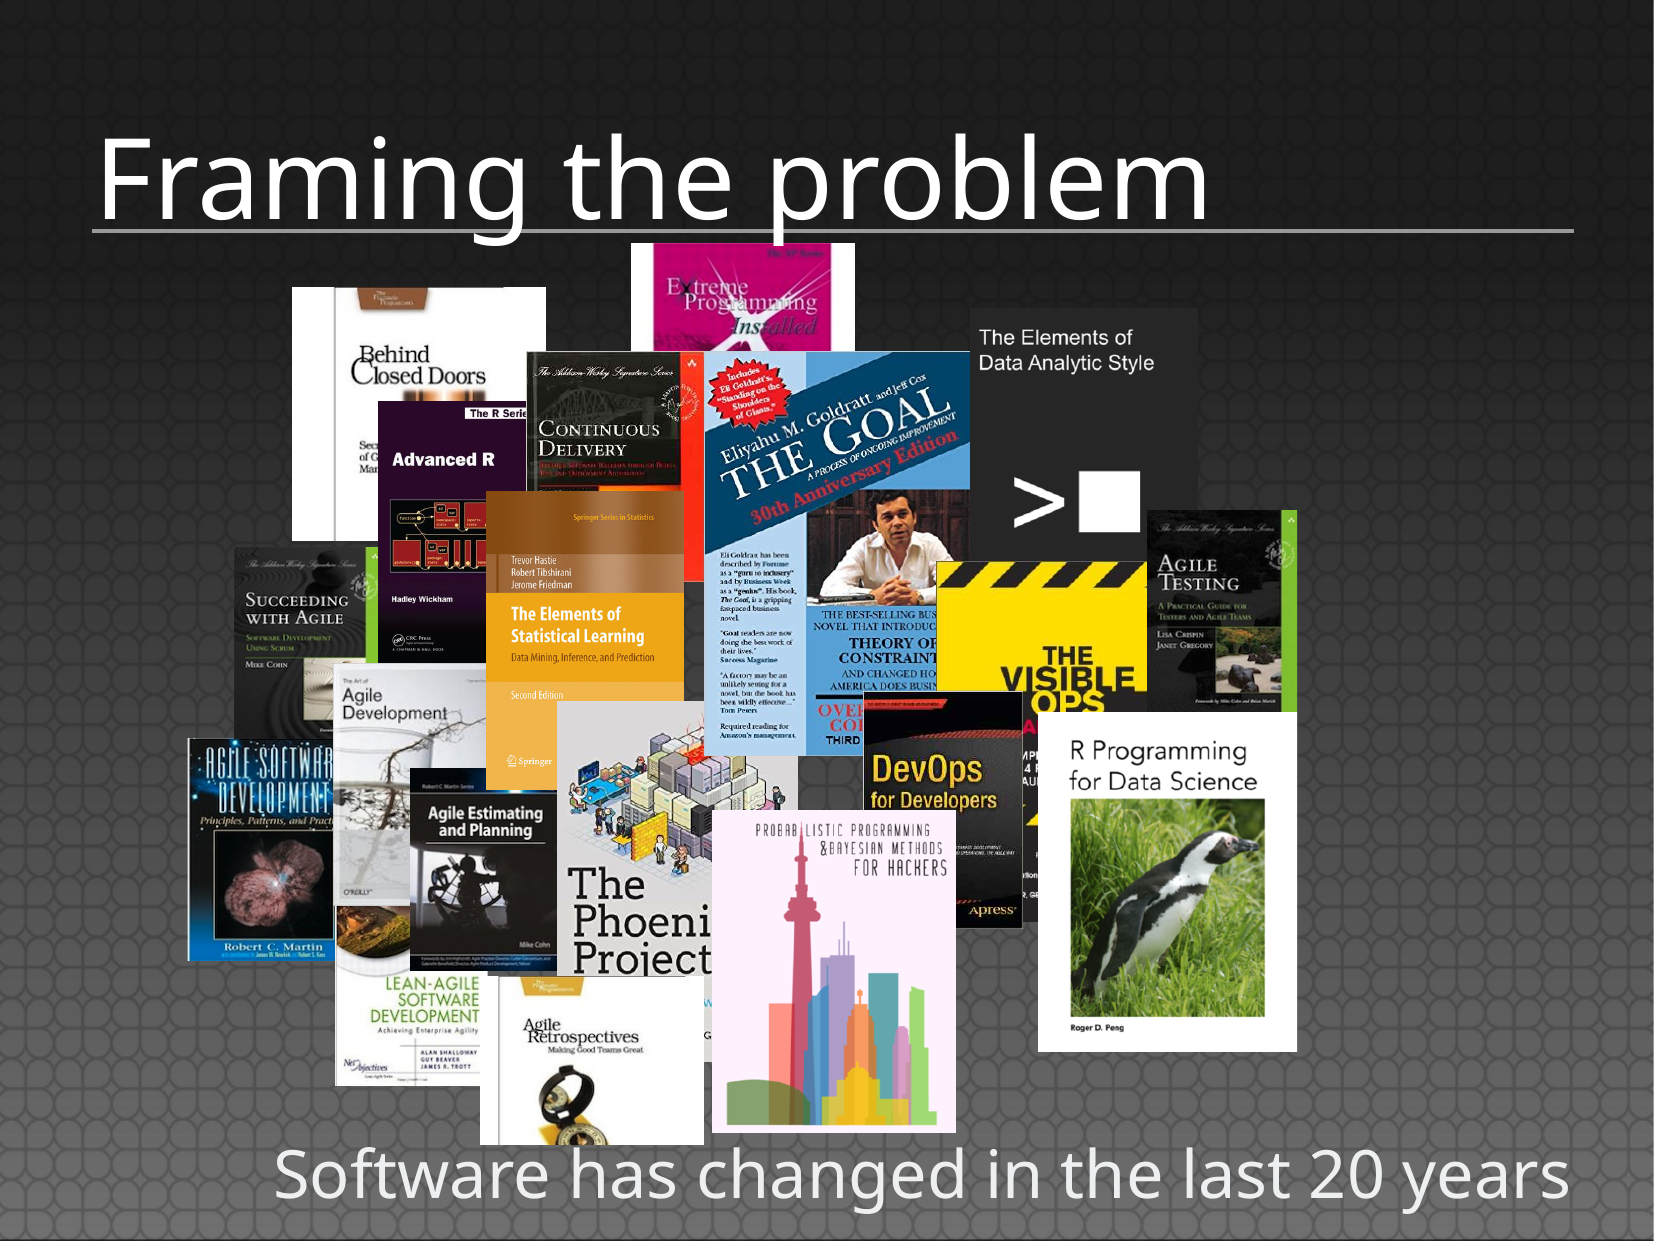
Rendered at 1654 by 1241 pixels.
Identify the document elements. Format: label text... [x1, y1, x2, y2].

title Framing the problem [94, 100, 1426, 251]
picture [0, 0, 1654, 1241]
list Software has changed in the last 20 years [105, 1030, 1573, 1219]
